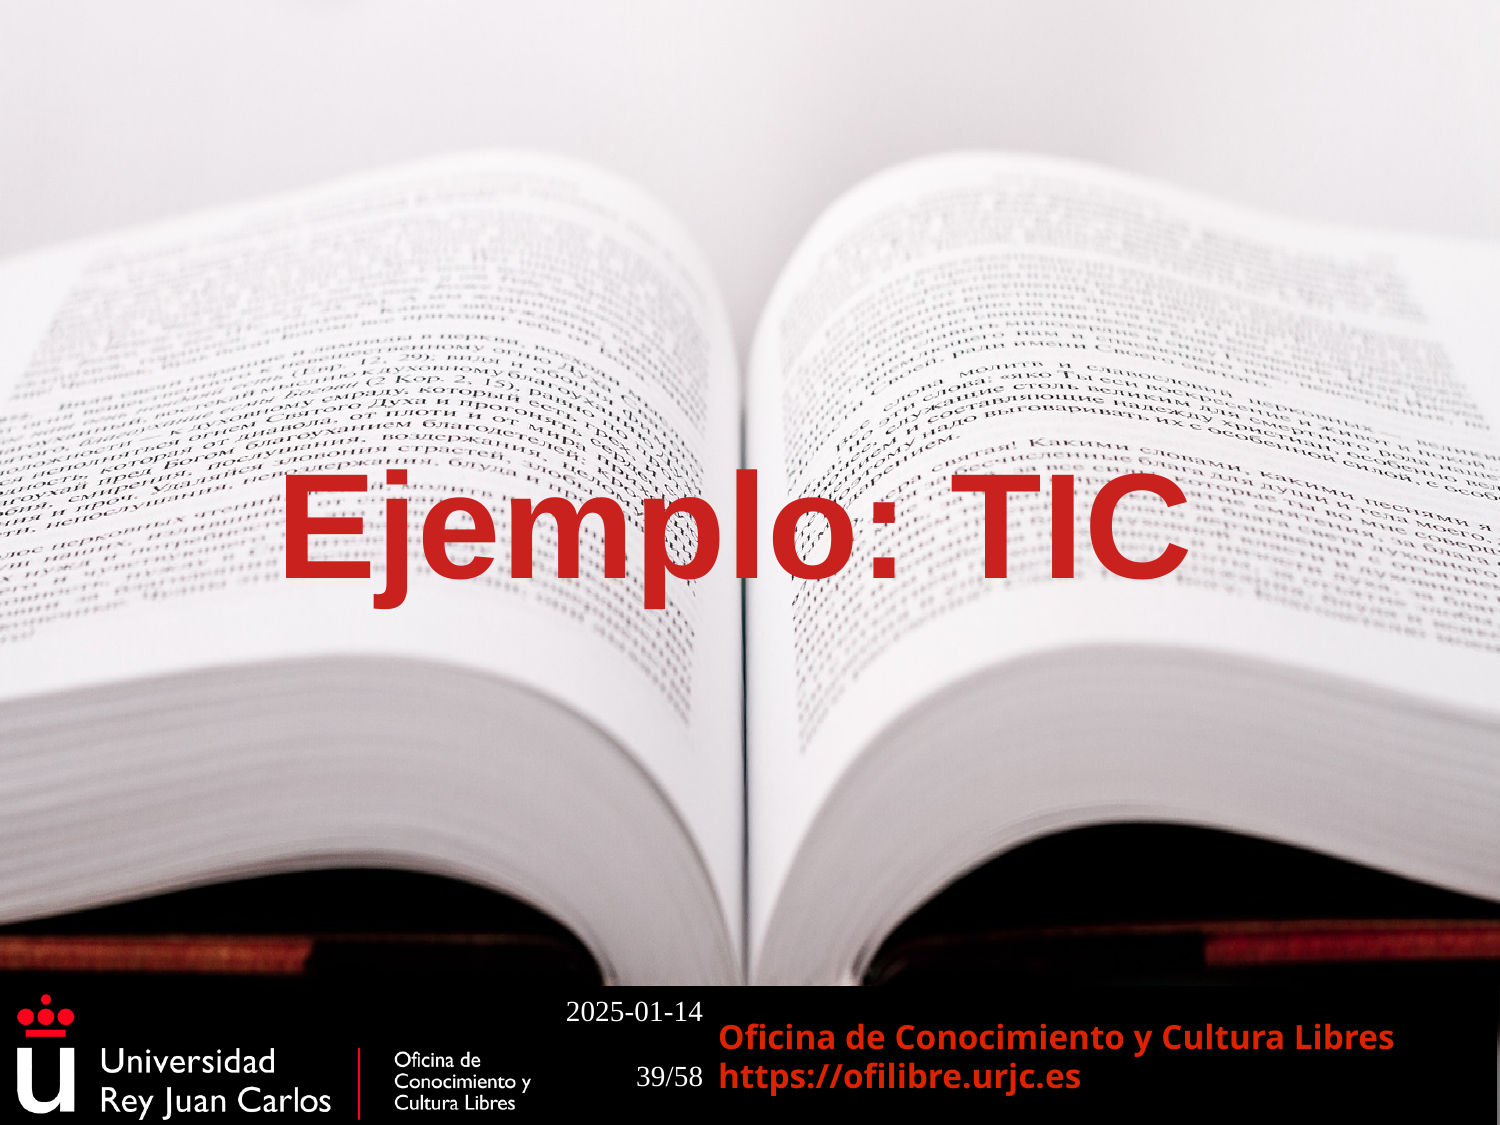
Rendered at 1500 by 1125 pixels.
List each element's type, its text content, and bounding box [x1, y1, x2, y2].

picture [17, 994, 531, 1120]
text_box Ejemplo: TIC [120, 435, 1351, 618]
picture [0, 0, 1500, 1125]
title [75, 389, 1425, 578]
